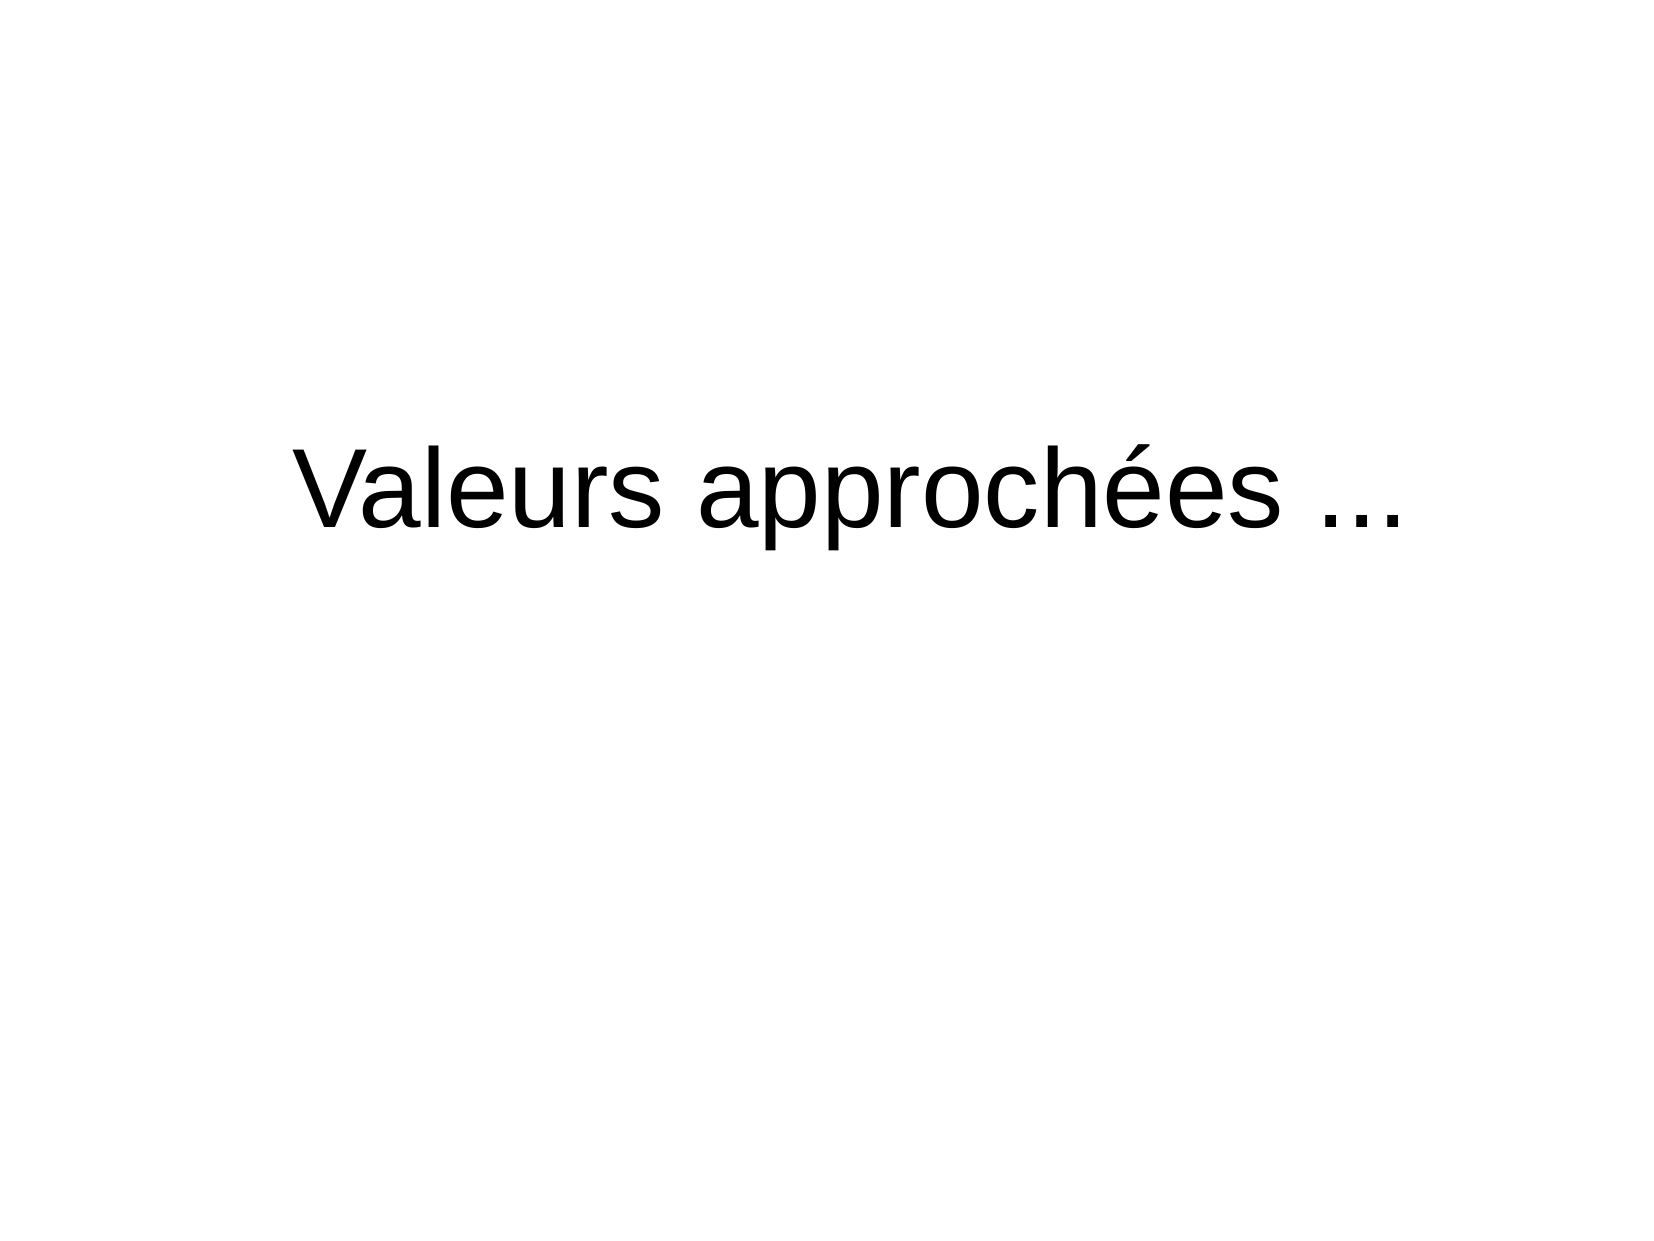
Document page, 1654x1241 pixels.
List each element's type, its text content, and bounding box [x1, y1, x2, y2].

subtitle Valeurs approchées ... [106, 79, 1595, 898]
